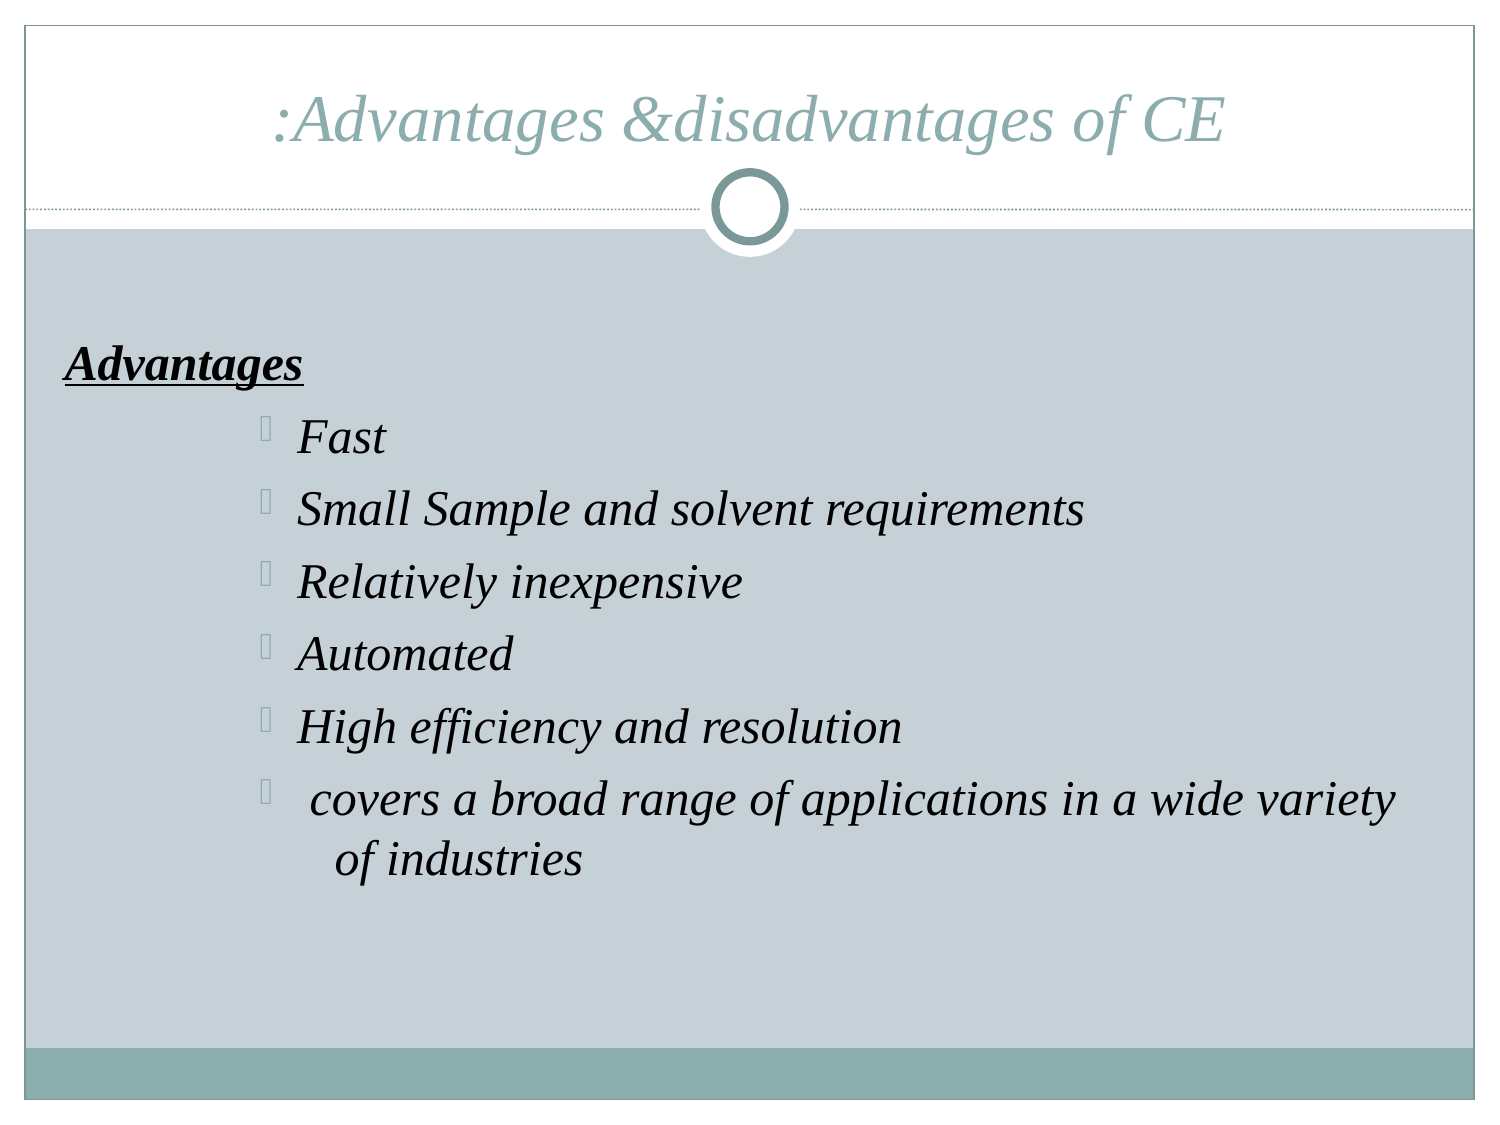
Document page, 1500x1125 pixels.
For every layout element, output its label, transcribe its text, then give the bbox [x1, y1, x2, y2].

list Advantages Fast Small Sample and solvent requirements Relatively inexpensive Automated High efficiency and resolution covers a broad range of applications in a wide variety of industries [49, 250, 1445, 1001]
title Advantages &disadvantages of CE: [49, 37, 1450, 162]
